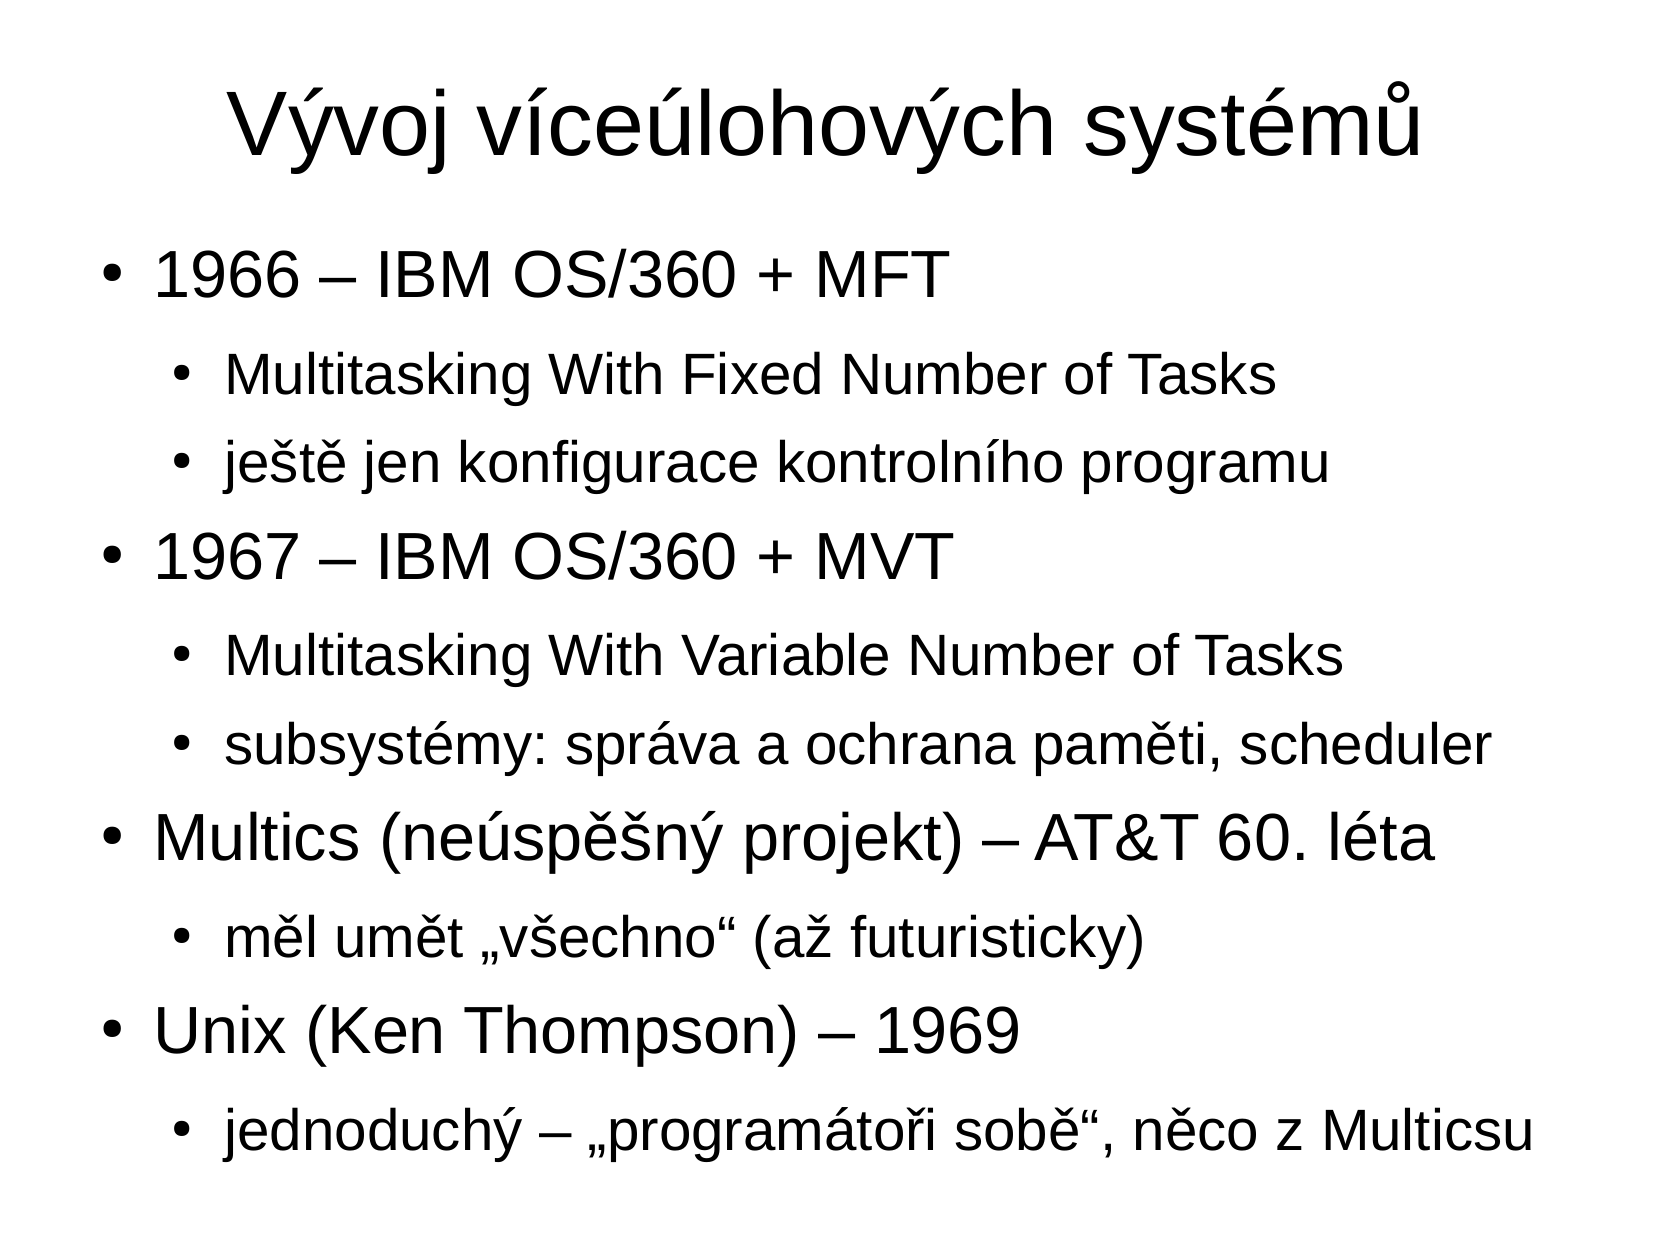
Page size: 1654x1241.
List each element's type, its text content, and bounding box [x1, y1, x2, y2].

list 1966 – IBM OS/360 + MFT Multitasking With Fixed Number of Tasks ještě jen konfigurace kontrolního programu 1967 – IBM OS/360 + MVT Multitasking With Variable Number of Tasks subsystémy: správa a ochrana paměti, scheduler Multics (neúspěšný projekt) – AT&T 60. léta měl umět „všechno“ (až futuristicky) Unix (Ken Thompson) – 1969 jednoduchý – „programátoři sobě“, něco z Multicsu [82, 237, 1571, 1163]
title Vývoj víceúlohových systémů [82, 27, 1571, 220]
